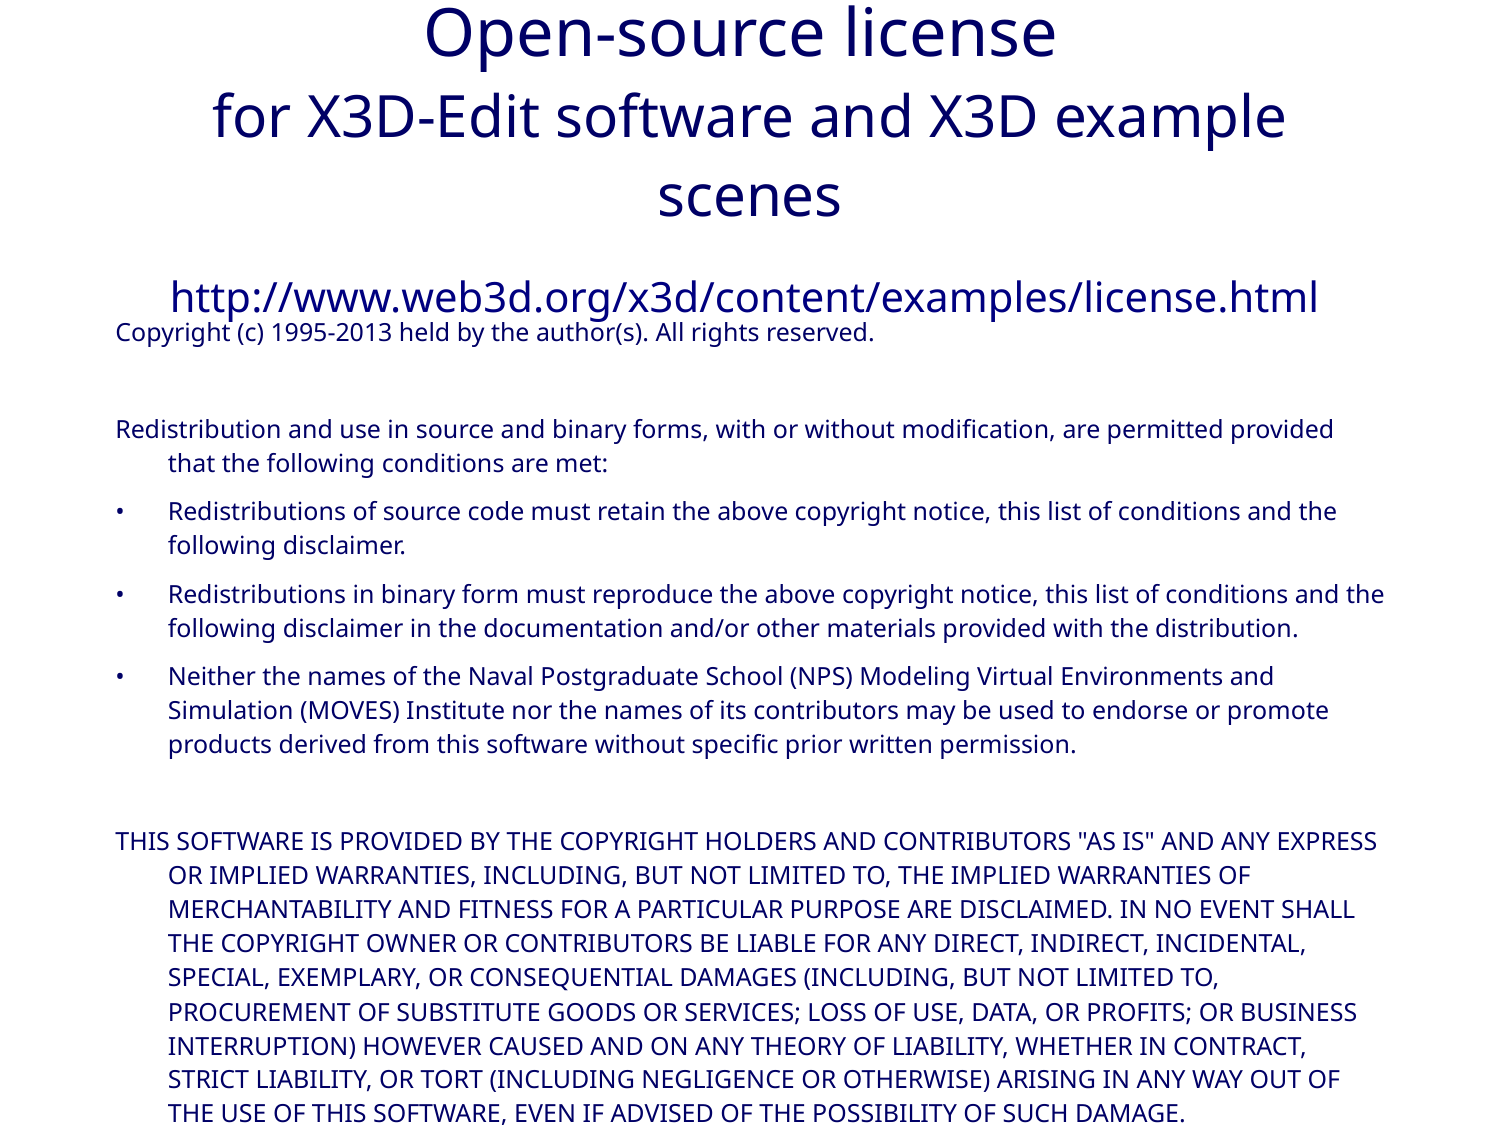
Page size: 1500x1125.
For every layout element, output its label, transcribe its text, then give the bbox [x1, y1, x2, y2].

list Copyright (c) 1995-2013 held by the author(s). All rights reserved. Redistribution and use in source and binary forms, with or without modification, are permitted provided that the following conditions are met: Redistributions of source code must retain the above copyright notice, this list of conditions and the following disclaimer. Redistributions in binary form must reproduce the above copyright notice, this list of conditions and the following disclaimer in the documentation and/or other materials provided with the distribution. Neither the names of the Naval Postgraduate School (NPS) Modeling Virtual Environments and Simulation (MOVES) Institute nor the names of its contributors may be used to endorse or promote products derived from this software without specific prior written permission. THIS SOFTWARE IS PROVIDED BY THE COPYRIGHT HOLDERS AND CONTRIBUTORS "AS IS" AND ANY EXPRESS OR IMPLIED WARRANTIES, INCLUDING, BUT NOT LIMITED TO, THE IMPLIED WARRANTIES OF MERCHANTABILITY AND FITNESS FOR A PARTICULAR PURPOSE ARE DISCLAIMED. IN NO EVENT SHALL THE COPYRIGHT OWNER OR CONTRIBUTORS BE LIABLE FOR ANY DIRECT, INDIRECT, INCIDENTAL, SPECIAL, EXEMPLARY, OR CONSEQUENTIAL DAMAGES (INCLUDING, BUT NOT LIMITED TO, PROCUREMENT OF SUBSTITUTE GOODS OR SERVICES; LOSS OF USE, DATA, OR PROFITS; OR BUSINESS INTERRUPTION) HOWEVER CAUSED AND ON ANY THEORY OF LIABILITY, WHETHER IN CONTRACT, STRICT LIABILITY, OR TORT (INCLUDING NEGLIGENCE OR OTHERWISE) ARISING IN ANY WAY OUT OF THE USE OF THIS SOFTWARE, EVEN IF ADVISED OF THE POSSIBILITY OF SUCH DAMAGE. [112, 314, 1388, 1062]
title Open-source license for X3D-Edit software and X3D example scenes http://www.web3d.org/x3d/content/examples/license.html [112, 39, 1388, 271]
